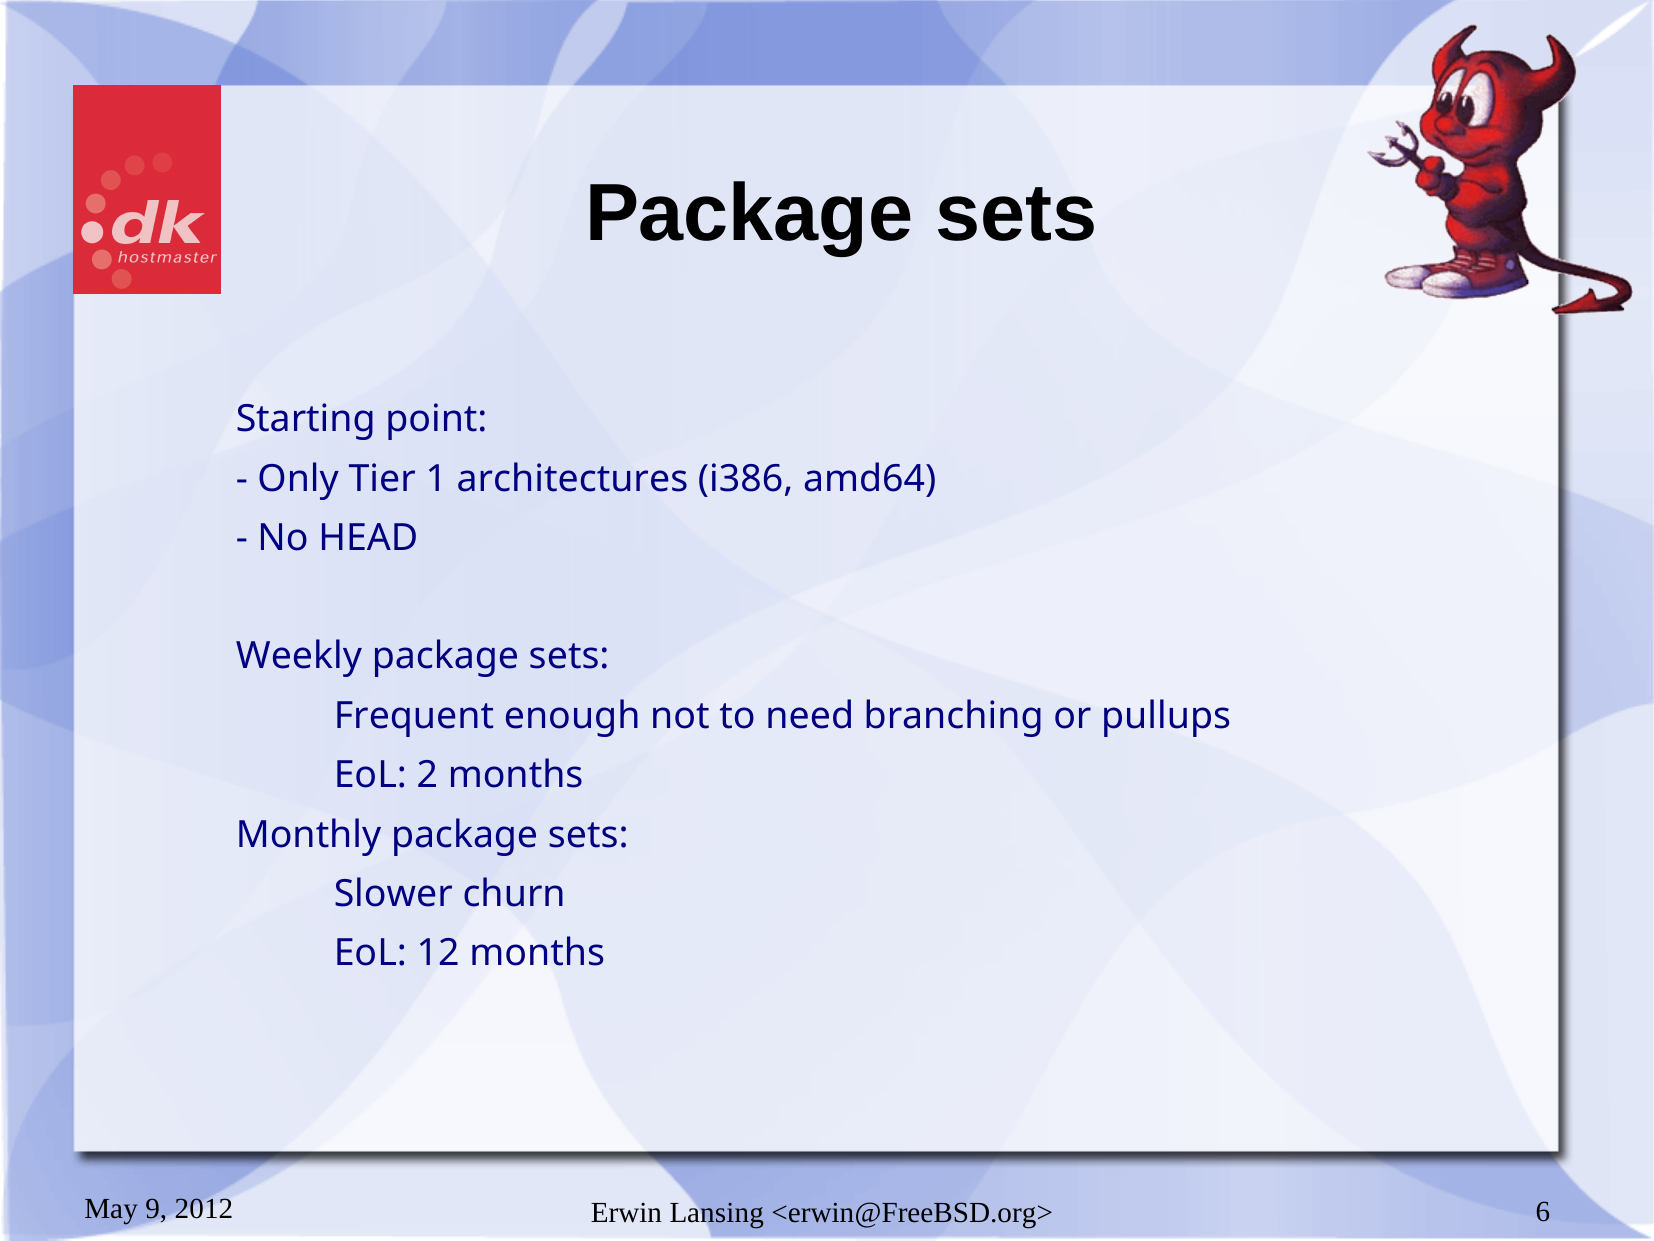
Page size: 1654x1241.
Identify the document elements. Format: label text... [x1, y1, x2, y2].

text_box Starting point: - Only Tier 1 architectures (i386, amd64) - No HEAD Weekly package sets: Frequent enough not to need branching or pullups EoL: 2 months Monthly package sets: Slower churn EoL: 12 months [235, 391, 1327, 937]
title Package sets [135, 108, 1548, 316]
picture [0, 0, 1654, 1241]
